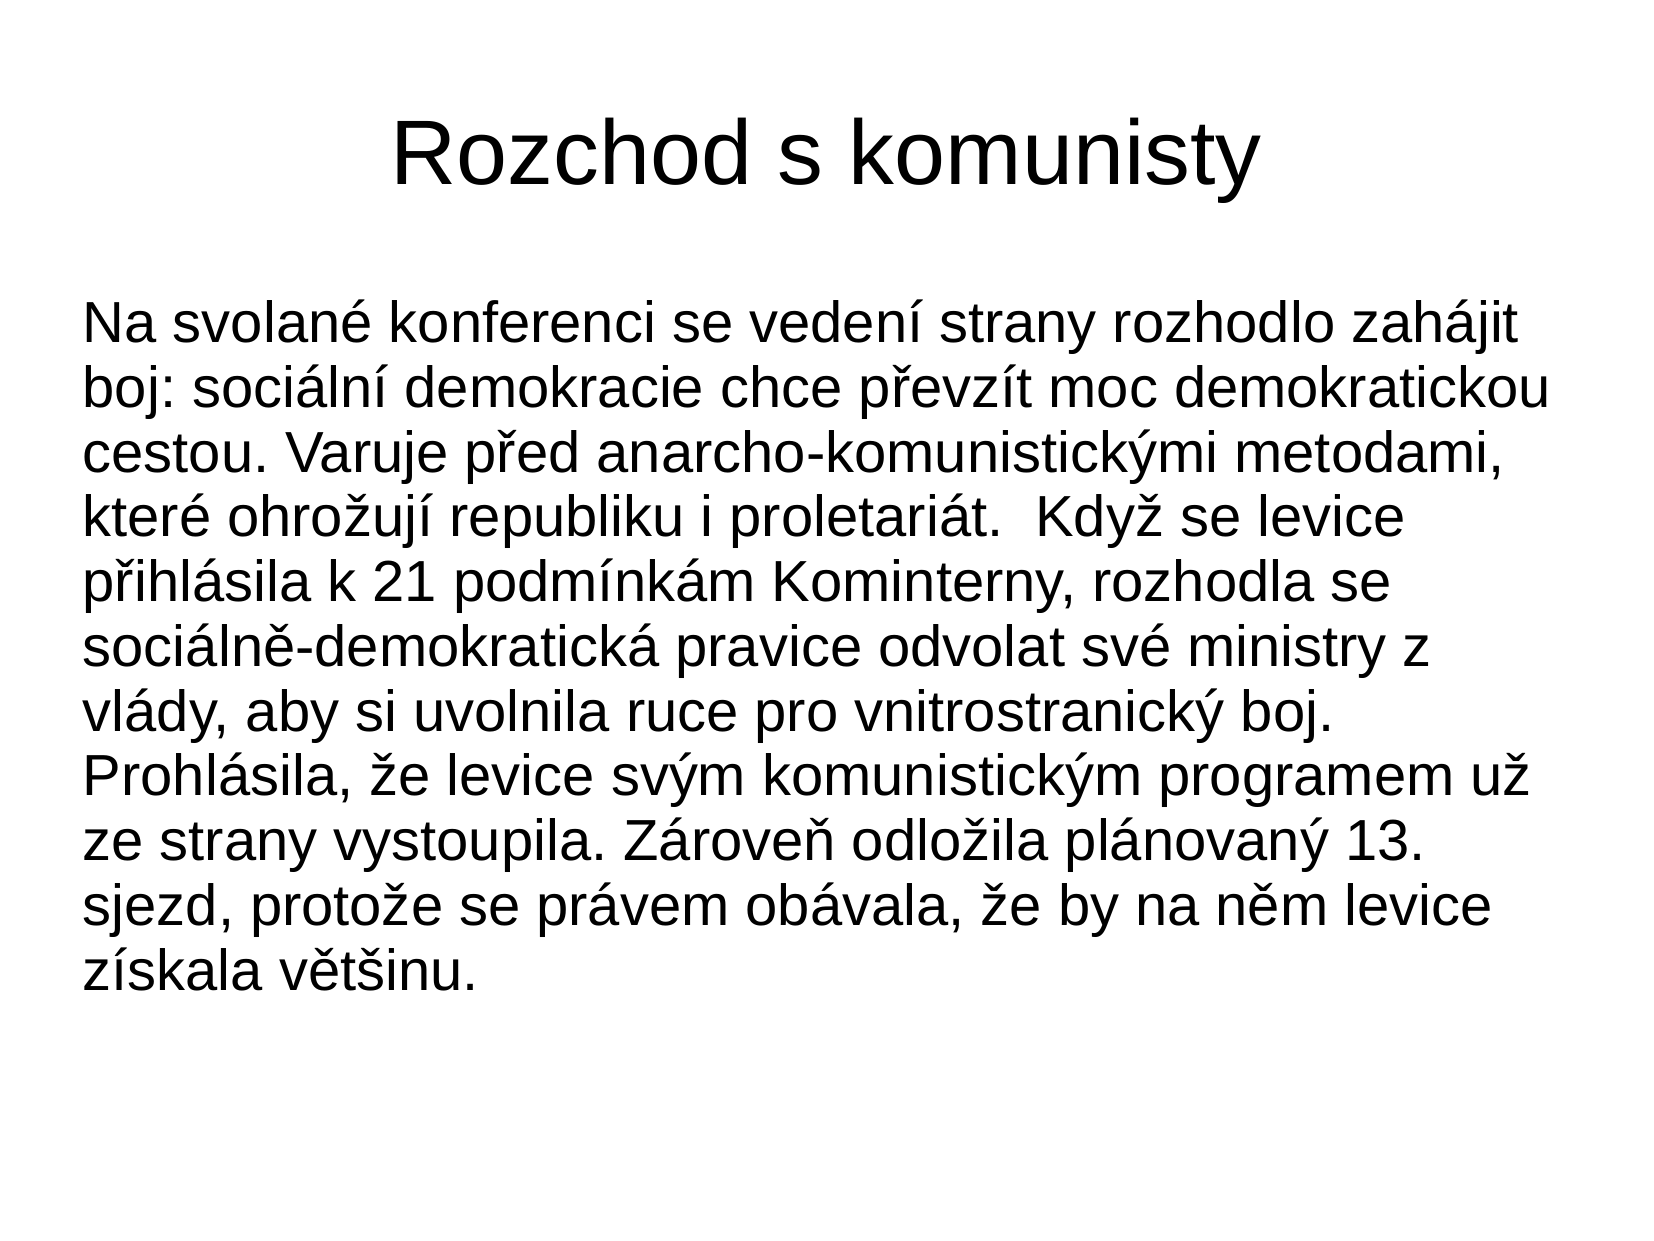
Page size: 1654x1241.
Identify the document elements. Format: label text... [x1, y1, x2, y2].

list Na svolané konferenci se vedení strany rozhodlo zahájit boj: sociální demokracie chce převzít moc demokratickou cestou. Varuje před anarcho-komunistickými metodami, které ohrožují republiku i proletariát. Když se levice přihlásila k 21 podmínkám Kominterny, rozhodla se sociálně-demokratická pravice odvolat své ministry z vlády, aby si uvolnila ruce pro vnitrostranický boj. Prohlásila, že levice svým komunistickým programem už ze strany vystoupila. Zároveň odložila plánovaný 13. sjezd, protože se právem obávala, že by na něm levice získala většinu. [82, 290, 1571, 1010]
title Rozchod s komunisty [82, 49, 1571, 257]
